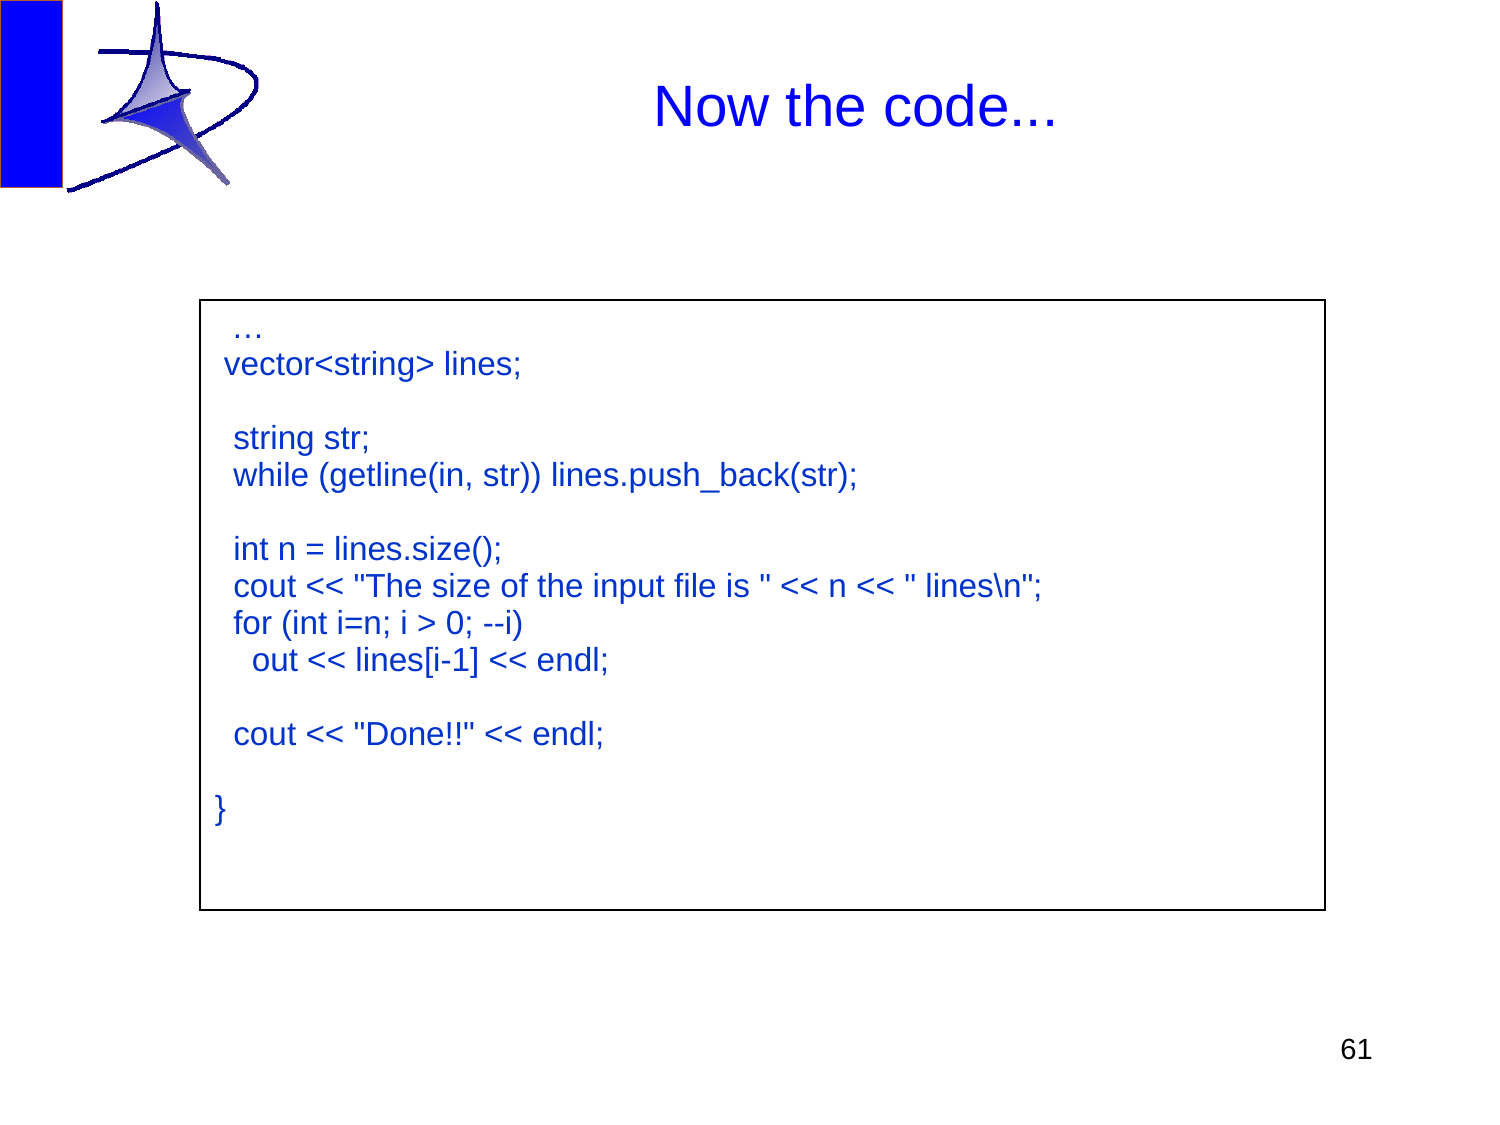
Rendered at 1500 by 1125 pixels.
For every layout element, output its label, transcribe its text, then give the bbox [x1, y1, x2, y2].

picture [62, 0, 263, 197]
title Now the code... [262, 24, 1450, 188]
text_box … vector<string> lines; string str; while (getline(in, str)) lines.push_back(str); int n = lines.size(); cout << "The size of the input file is " << n << " lines\n"; for (int i=n; i > 0; --i) out << lines[i-1] << endl; cout << "Done!!" << endl; } [200, 299, 1326, 910]
